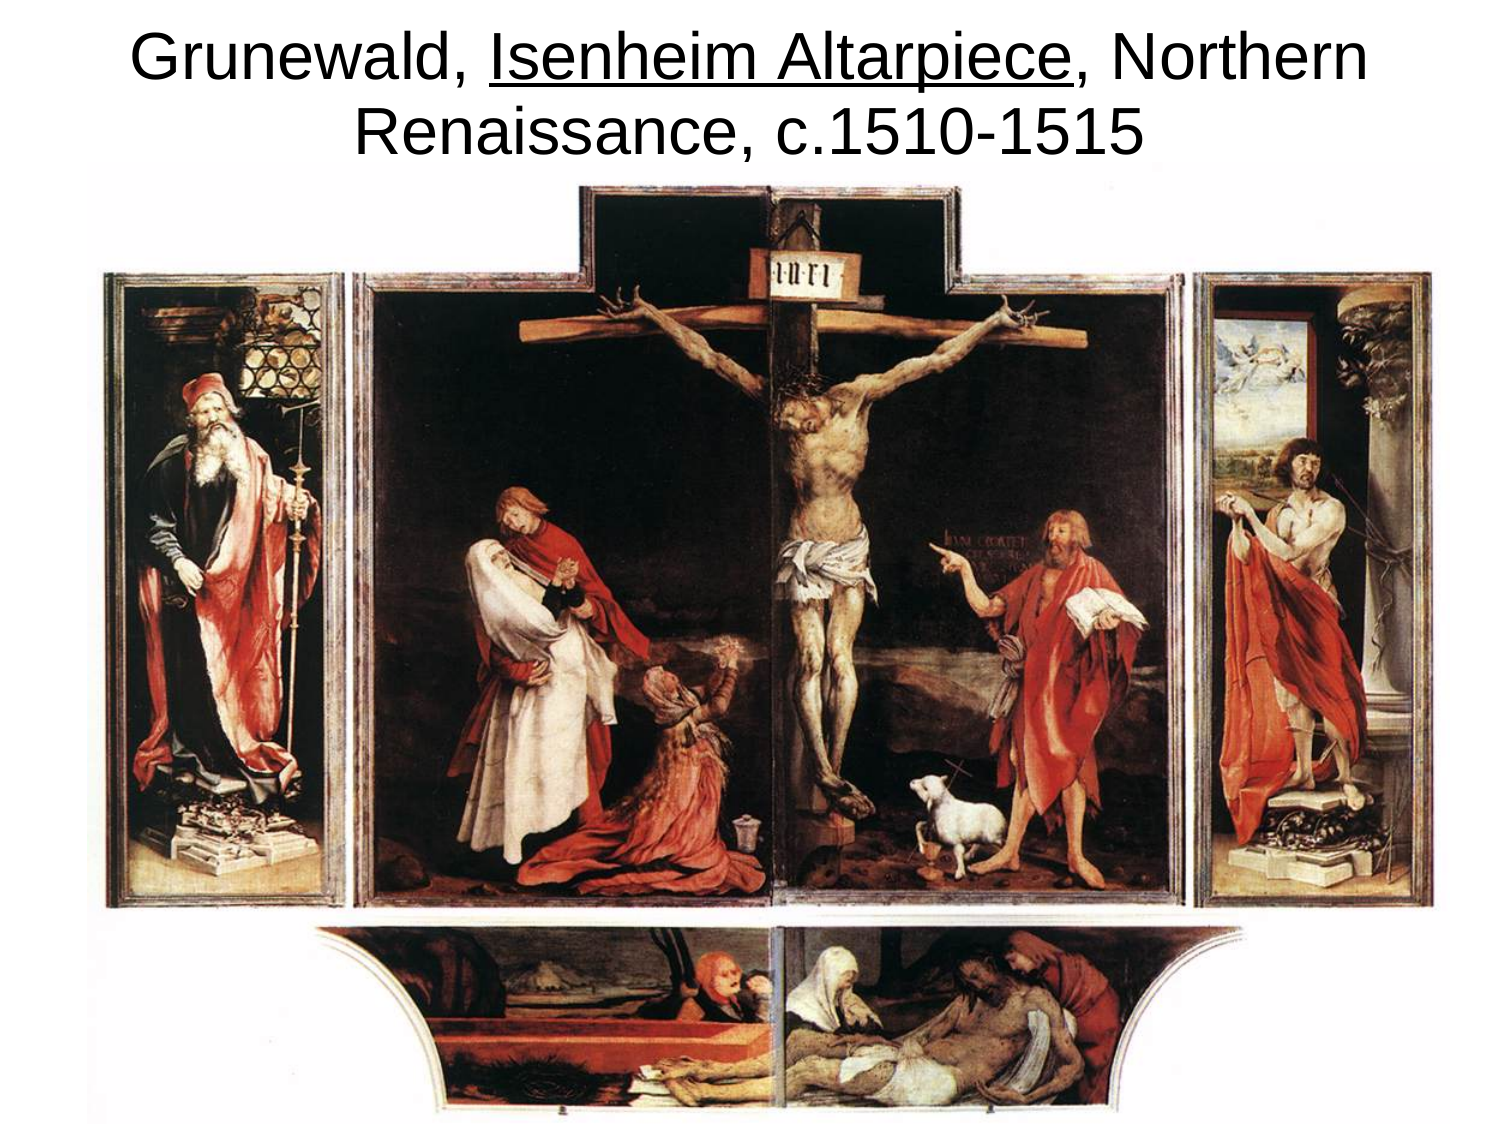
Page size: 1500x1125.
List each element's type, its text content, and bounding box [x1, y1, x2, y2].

title Grunewald, Isenheim Altarpiece, Northern Renaissance, c.1510-1515 [0, 0, 1500, 188]
picture [87, 162, 1450, 1124]
